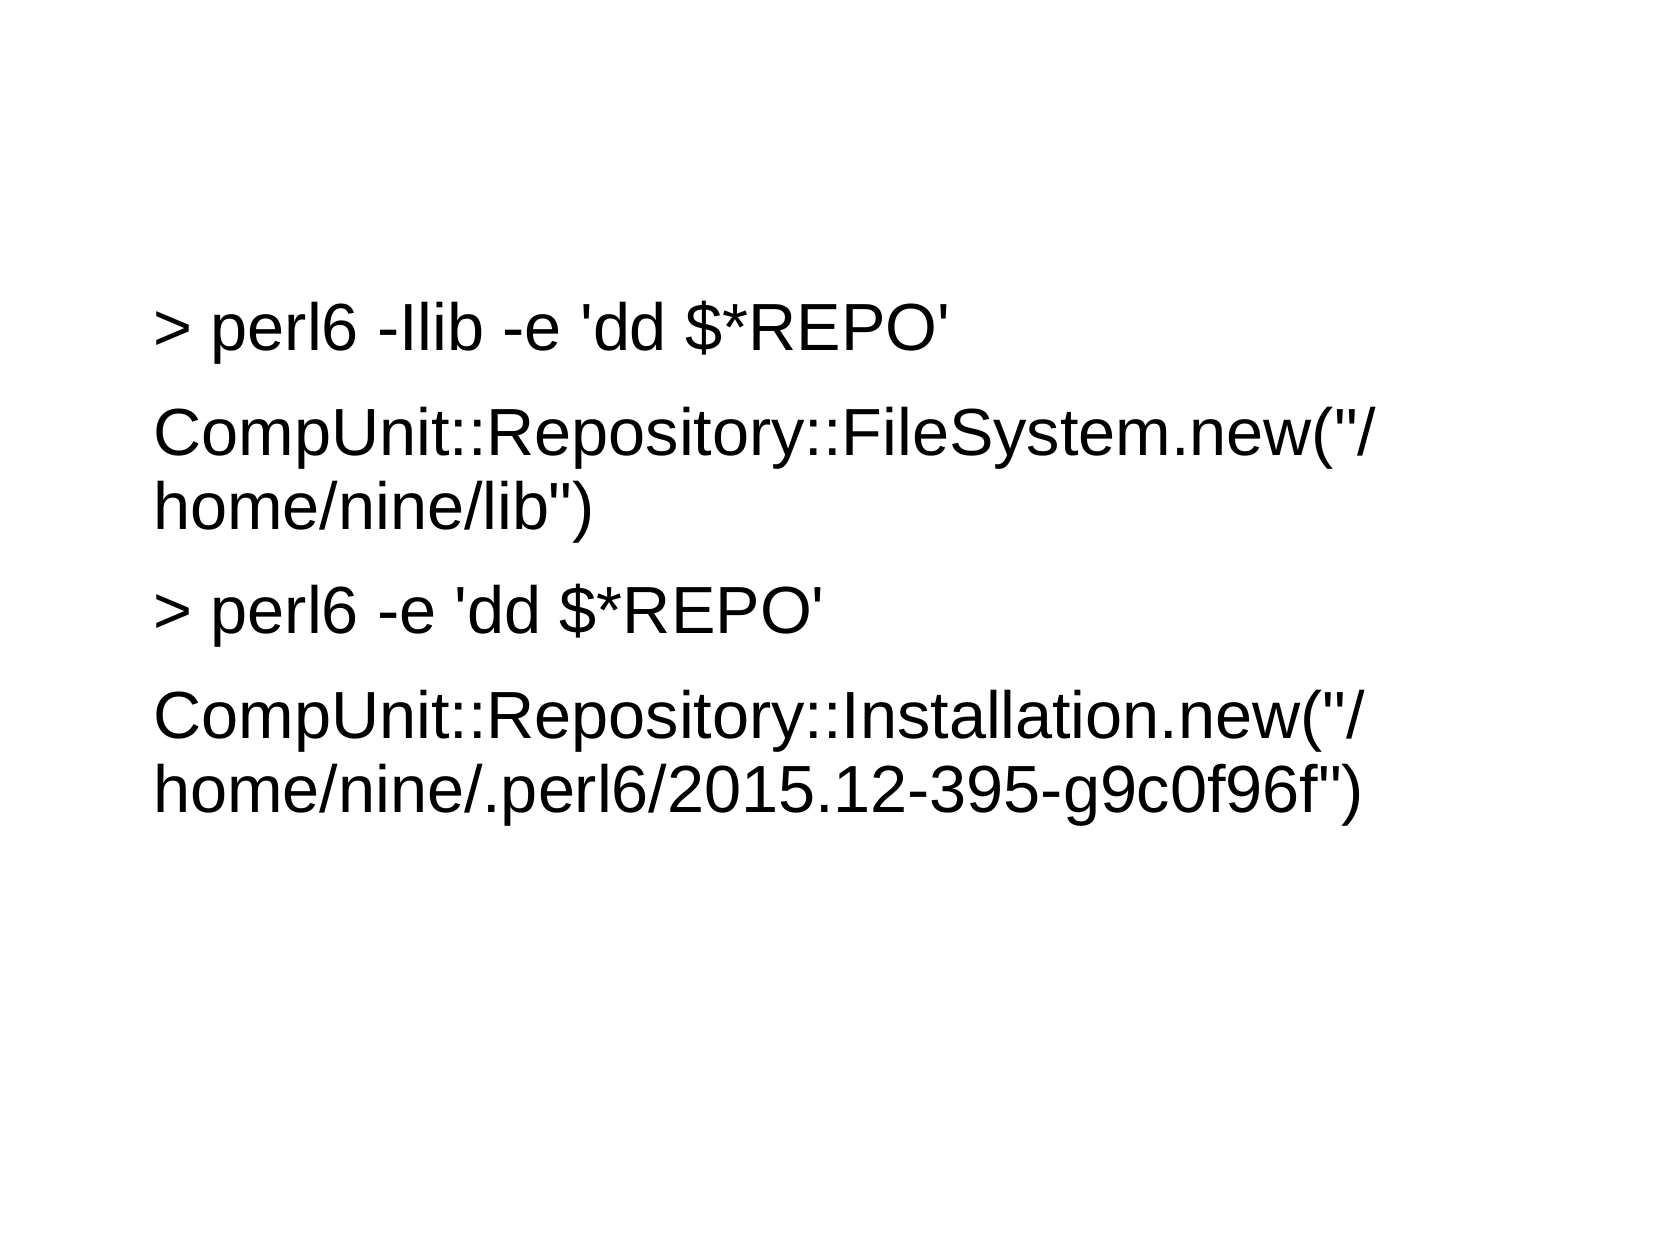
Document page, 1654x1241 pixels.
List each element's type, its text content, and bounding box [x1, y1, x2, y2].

list > perl6 -Ilib -e 'dd $*REPO' CompUnit::Repository::FileSystem.new("/home/nine/lib") > perl6 -e 'dd $*REPO' CompUnit::Repository::Installation.new("/home/nine/.perl6/2015.12-395-g9c0f96f") [82, 290, 1571, 1010]
